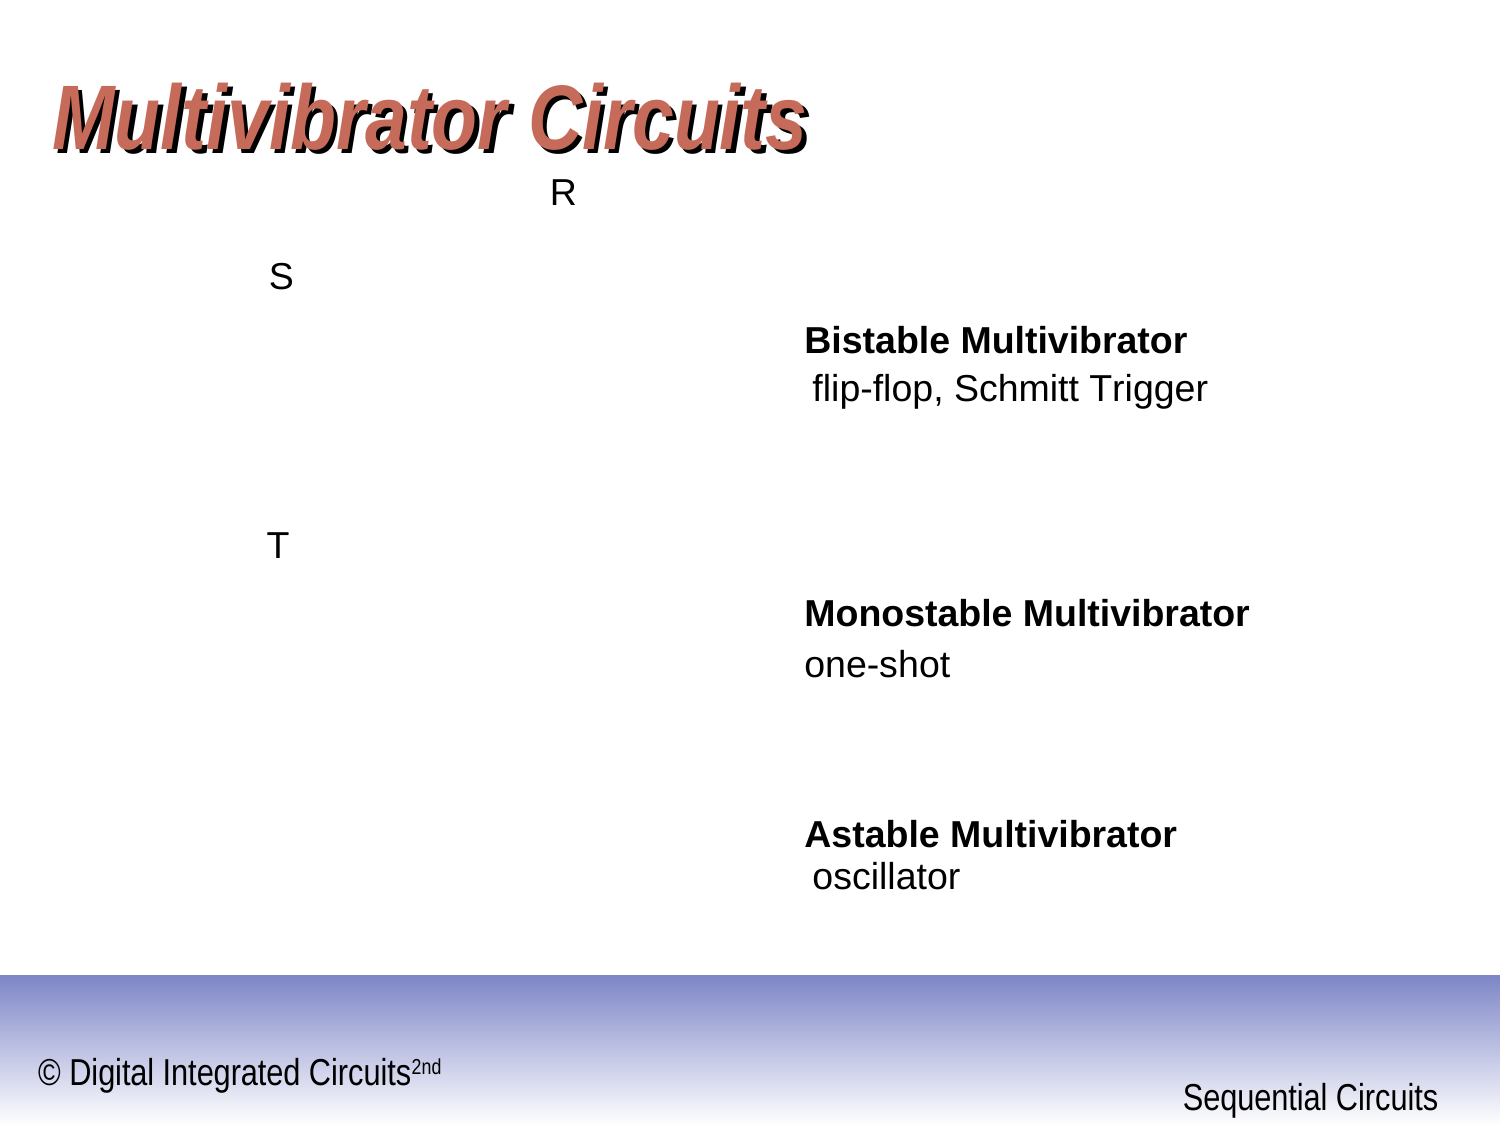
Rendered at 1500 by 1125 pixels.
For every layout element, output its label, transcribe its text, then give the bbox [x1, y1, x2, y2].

title Multivibrator Circuits [37, 37, 1463, 175]
picture [200, 155, 1253, 946]
